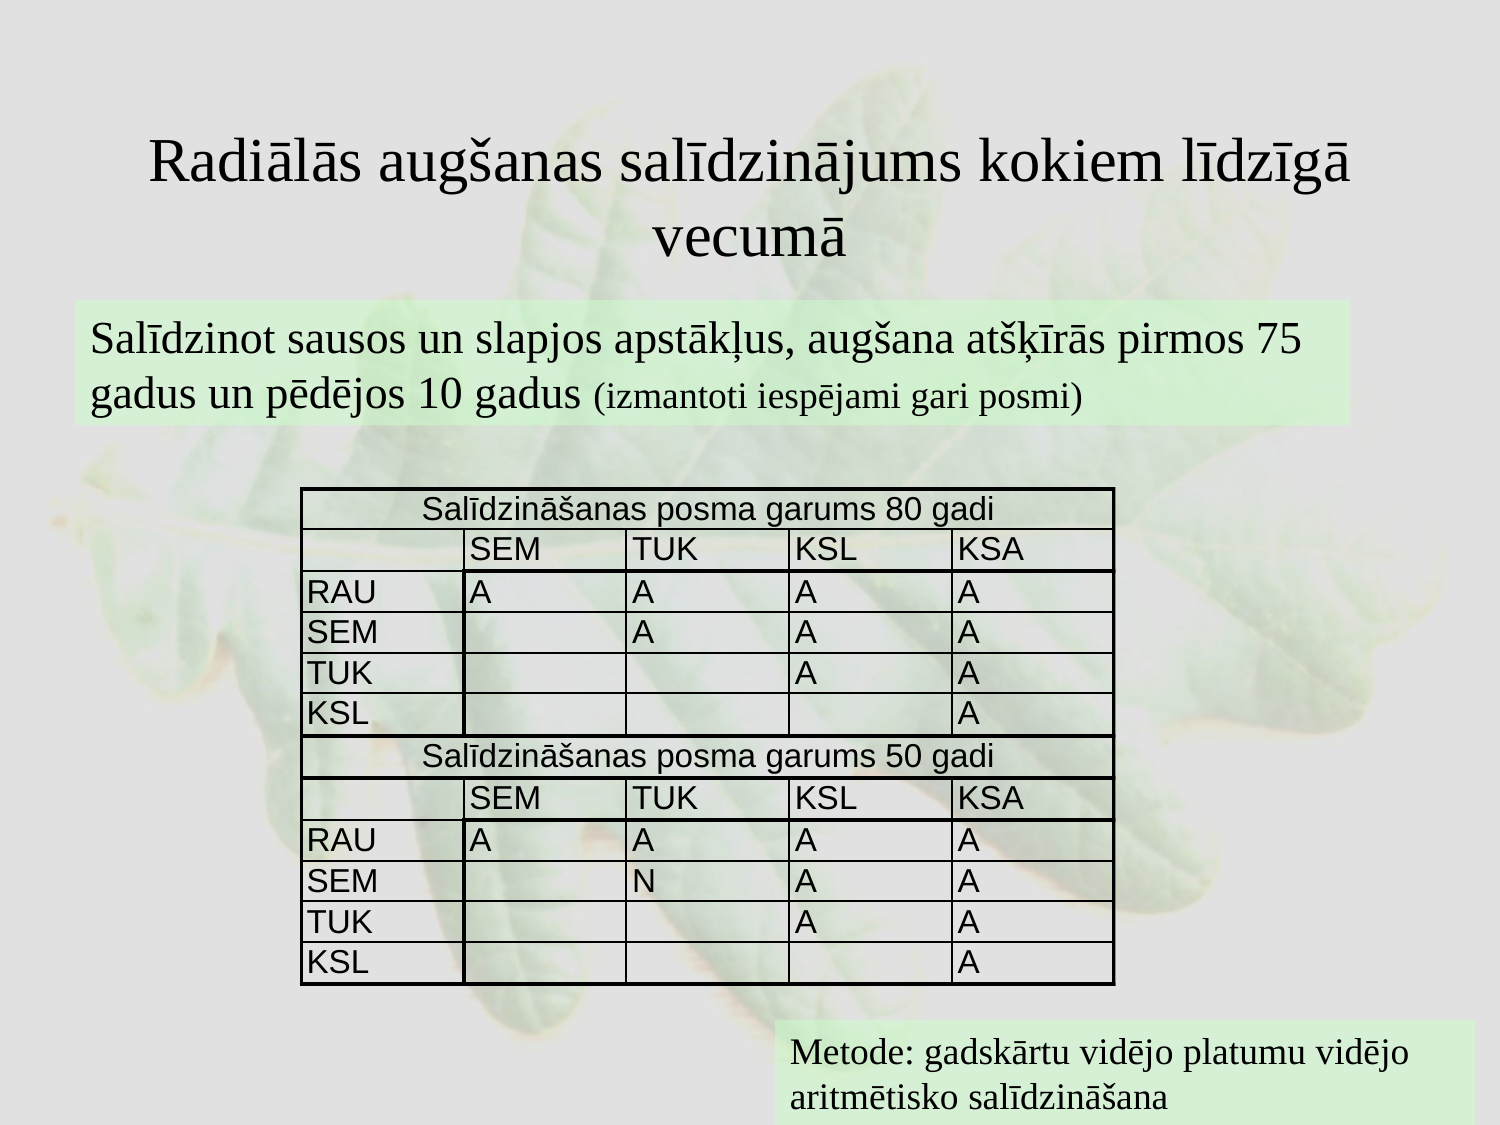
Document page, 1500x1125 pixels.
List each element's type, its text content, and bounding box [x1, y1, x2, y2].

text_box Metode: gadskārtu vidējo platumu vidējo aritmētisko salīdzināšana [774, 1019, 1476, 1125]
picture [0, 0, 1500, 1125]
title Radiālās augšanas salīdzinājums kokiem līdzīgā vecumā [112, 99, 1388, 288]
text_box Salīdzinot sausos un slapjos apstākļus, augšana atšķīrās pirmos 75 gadus un pēdējos 10 gadus (izmantoti iespējami gari posmi) [75, 299, 1351, 426]
